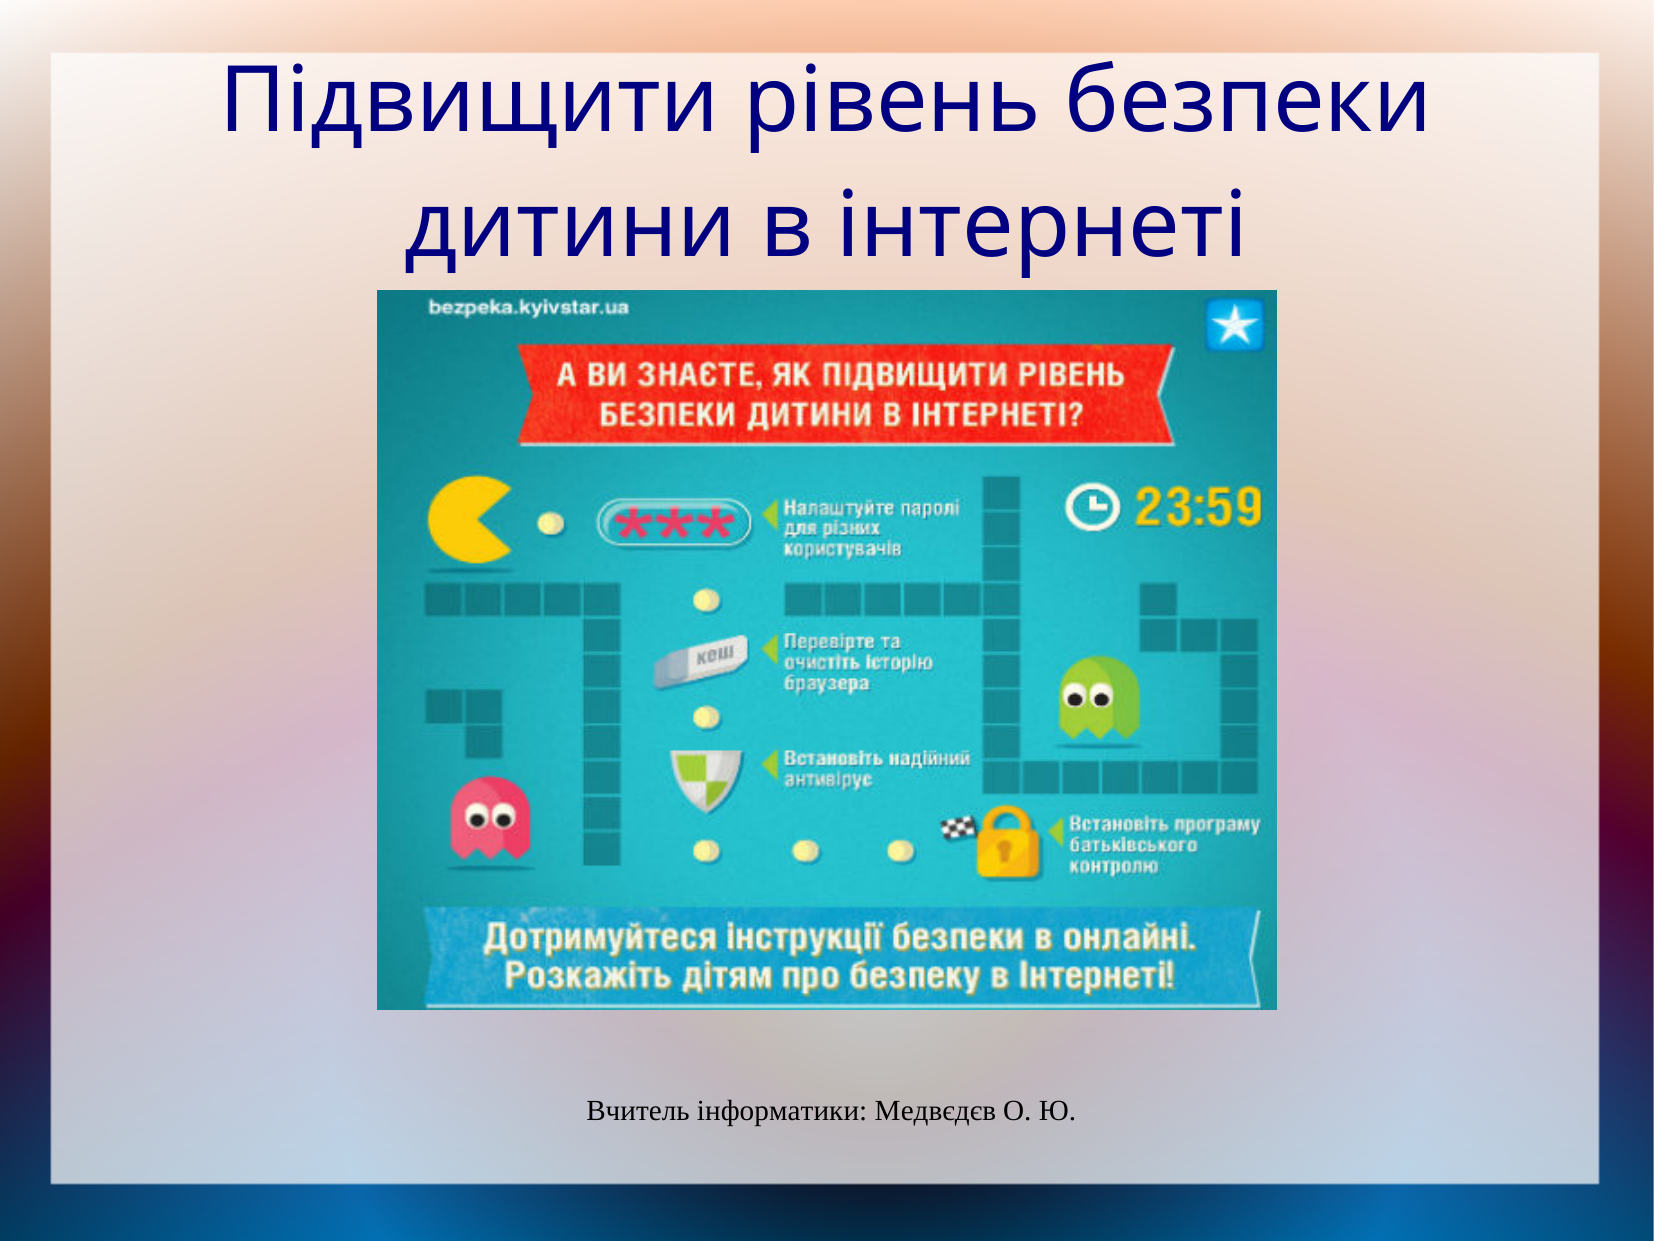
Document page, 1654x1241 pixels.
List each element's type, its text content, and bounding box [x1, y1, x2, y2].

title Підвищити рівень безпеки дитини в інтернеті [82, 51, 1571, 266]
picture [0, 0, 1654, 1241]
